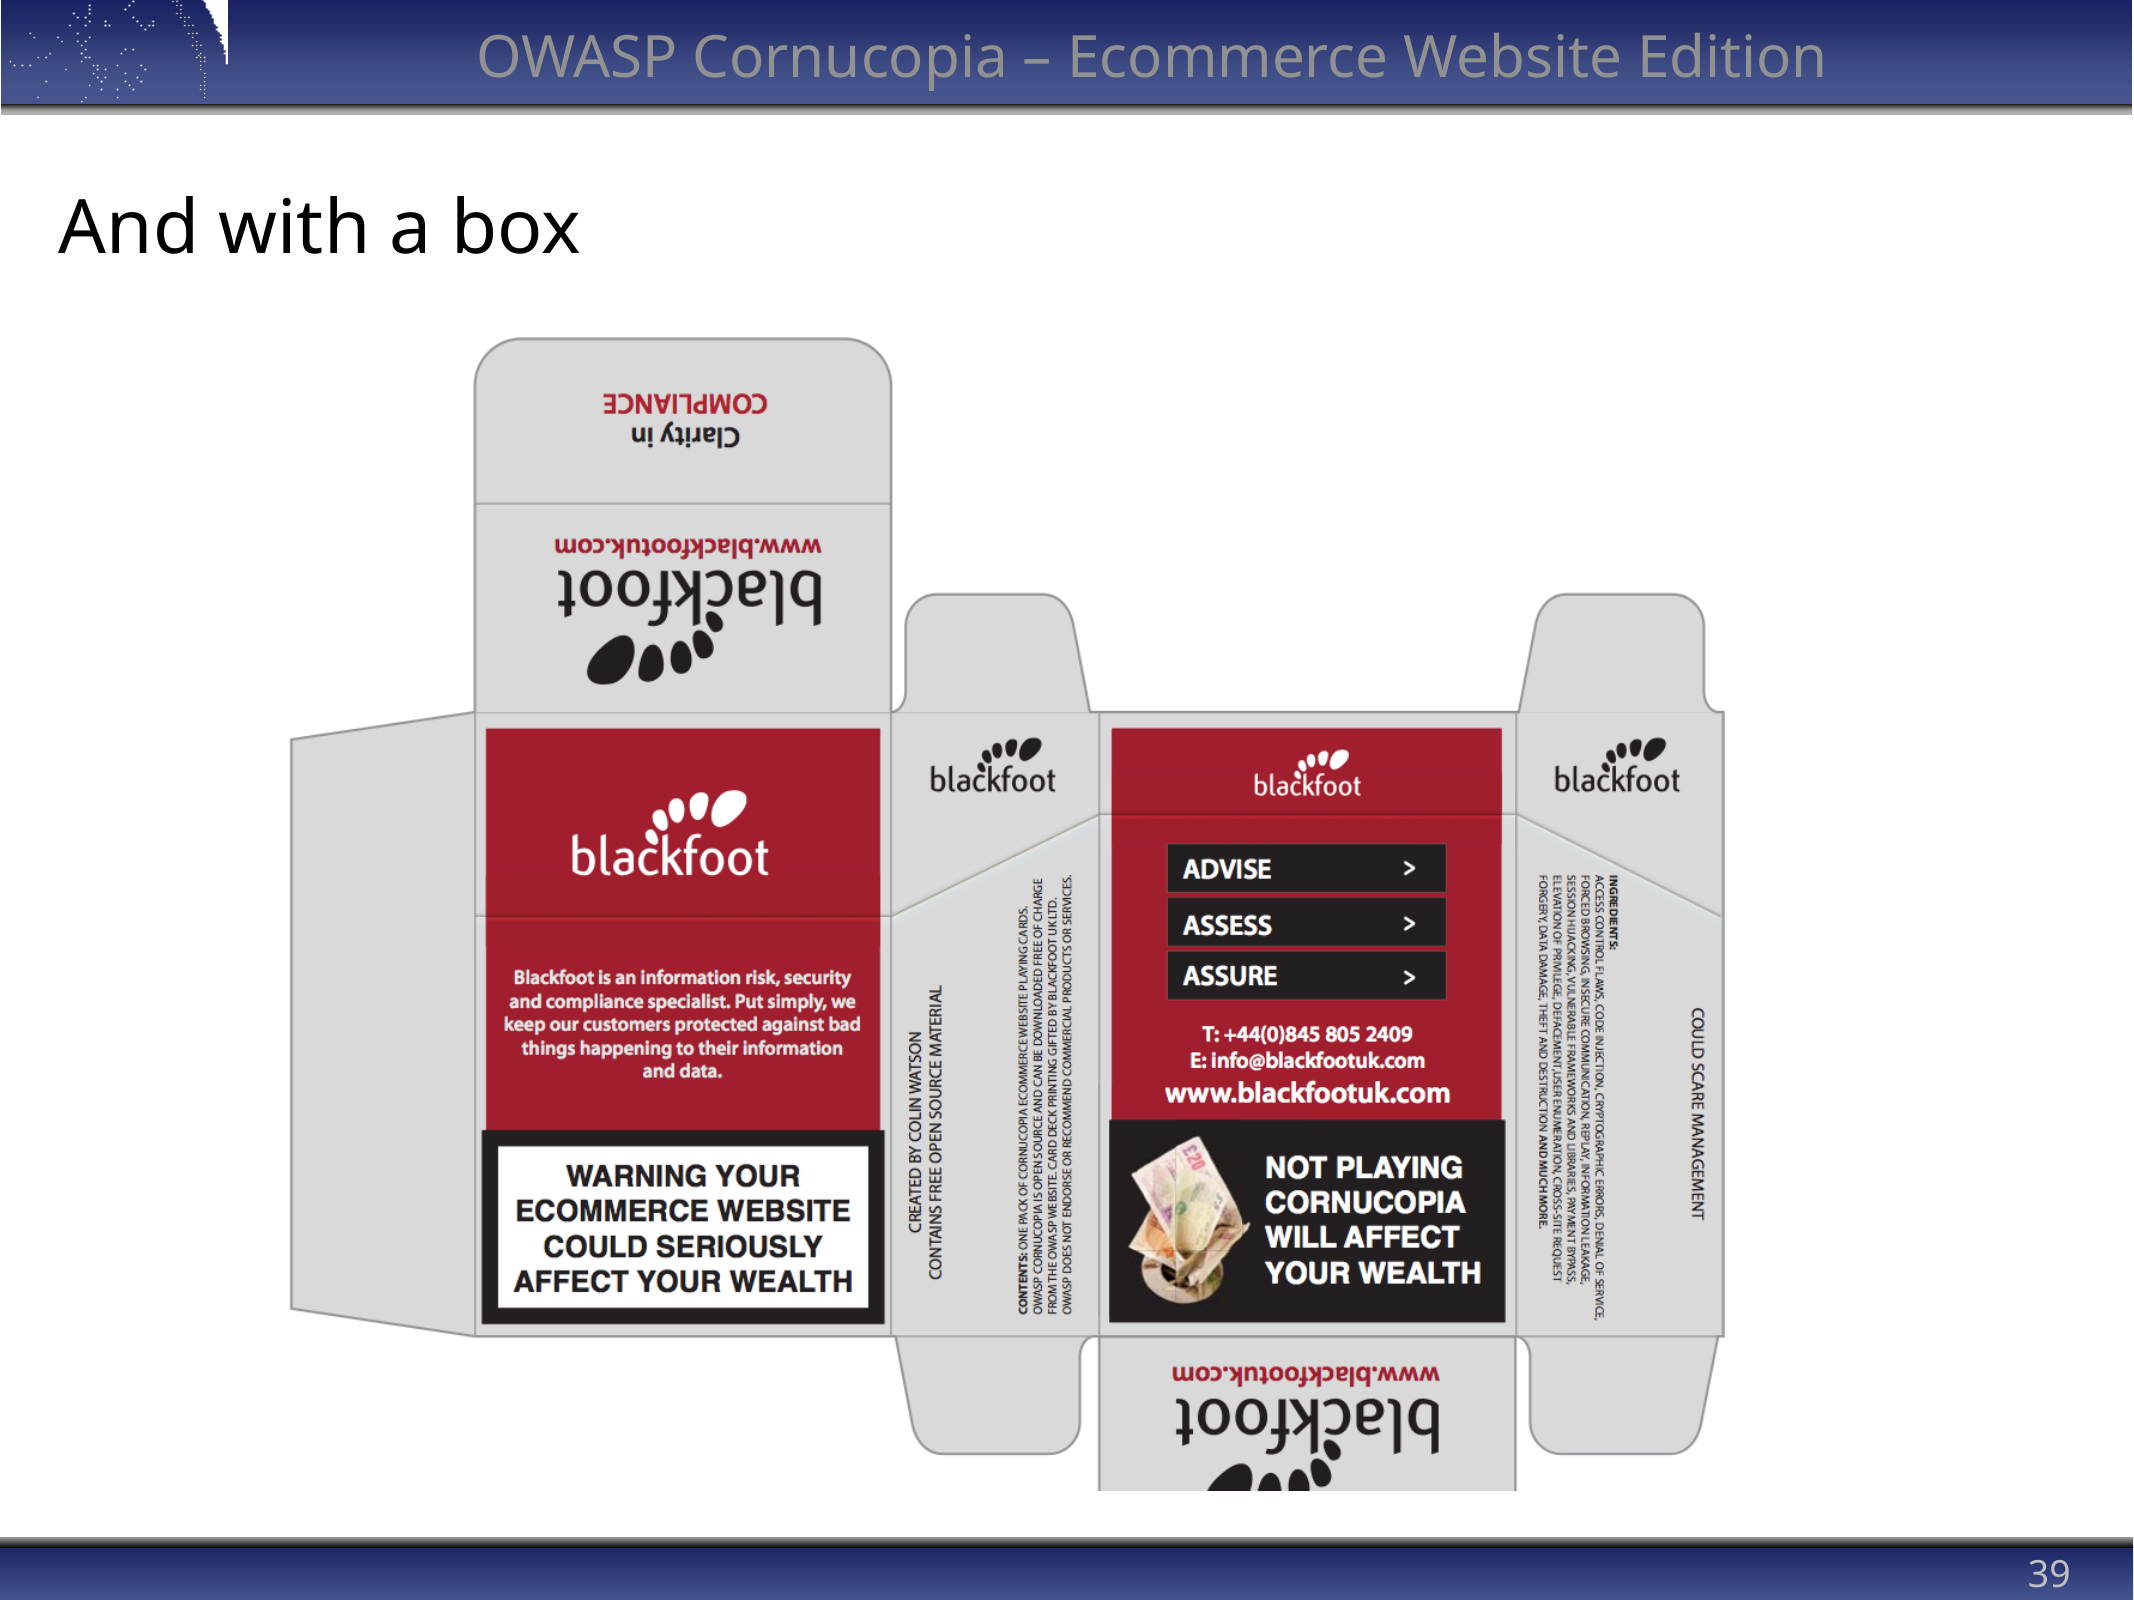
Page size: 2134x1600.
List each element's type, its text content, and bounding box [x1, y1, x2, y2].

title And with a box [58, 124, 2126, 325]
picture [230, 324, 1737, 1491]
